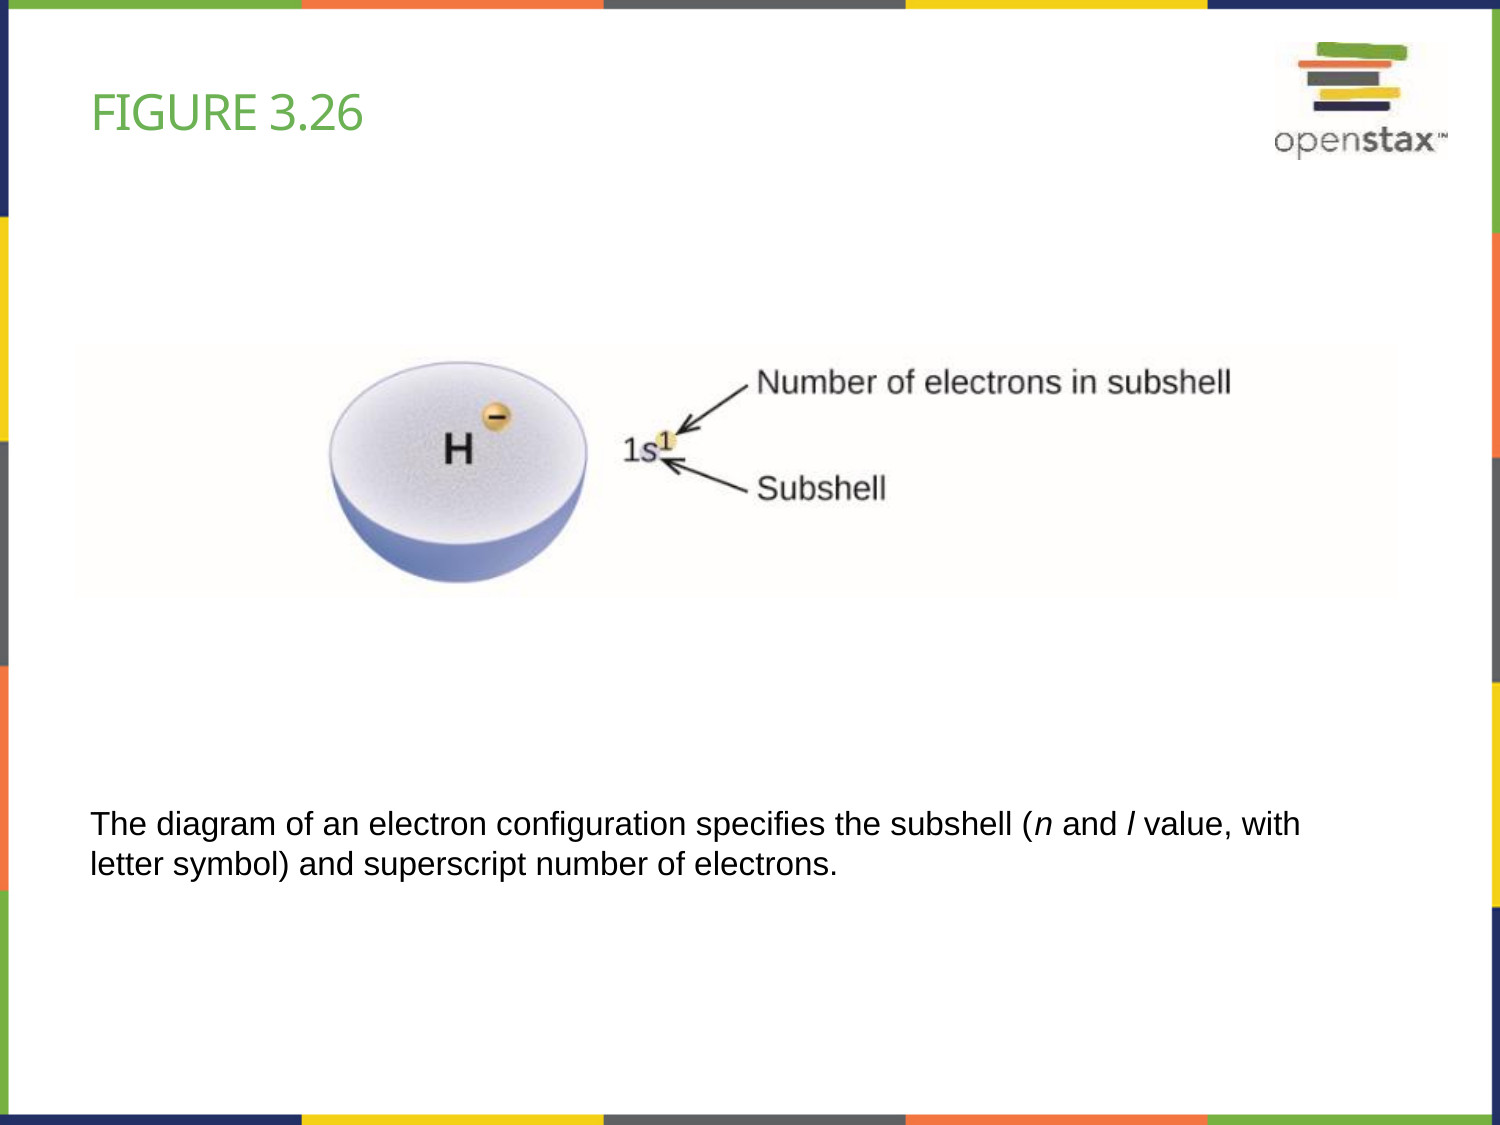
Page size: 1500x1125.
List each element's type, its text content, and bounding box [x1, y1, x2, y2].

title Figure 3.26 [75, 39, 1398, 148]
picture [0, 0, 1500, 1125]
list The diagram of an electron configuration specifies the subshell (n and l value, with letter symbol) and superscript number of electrons. [75, 794, 1398, 986]
